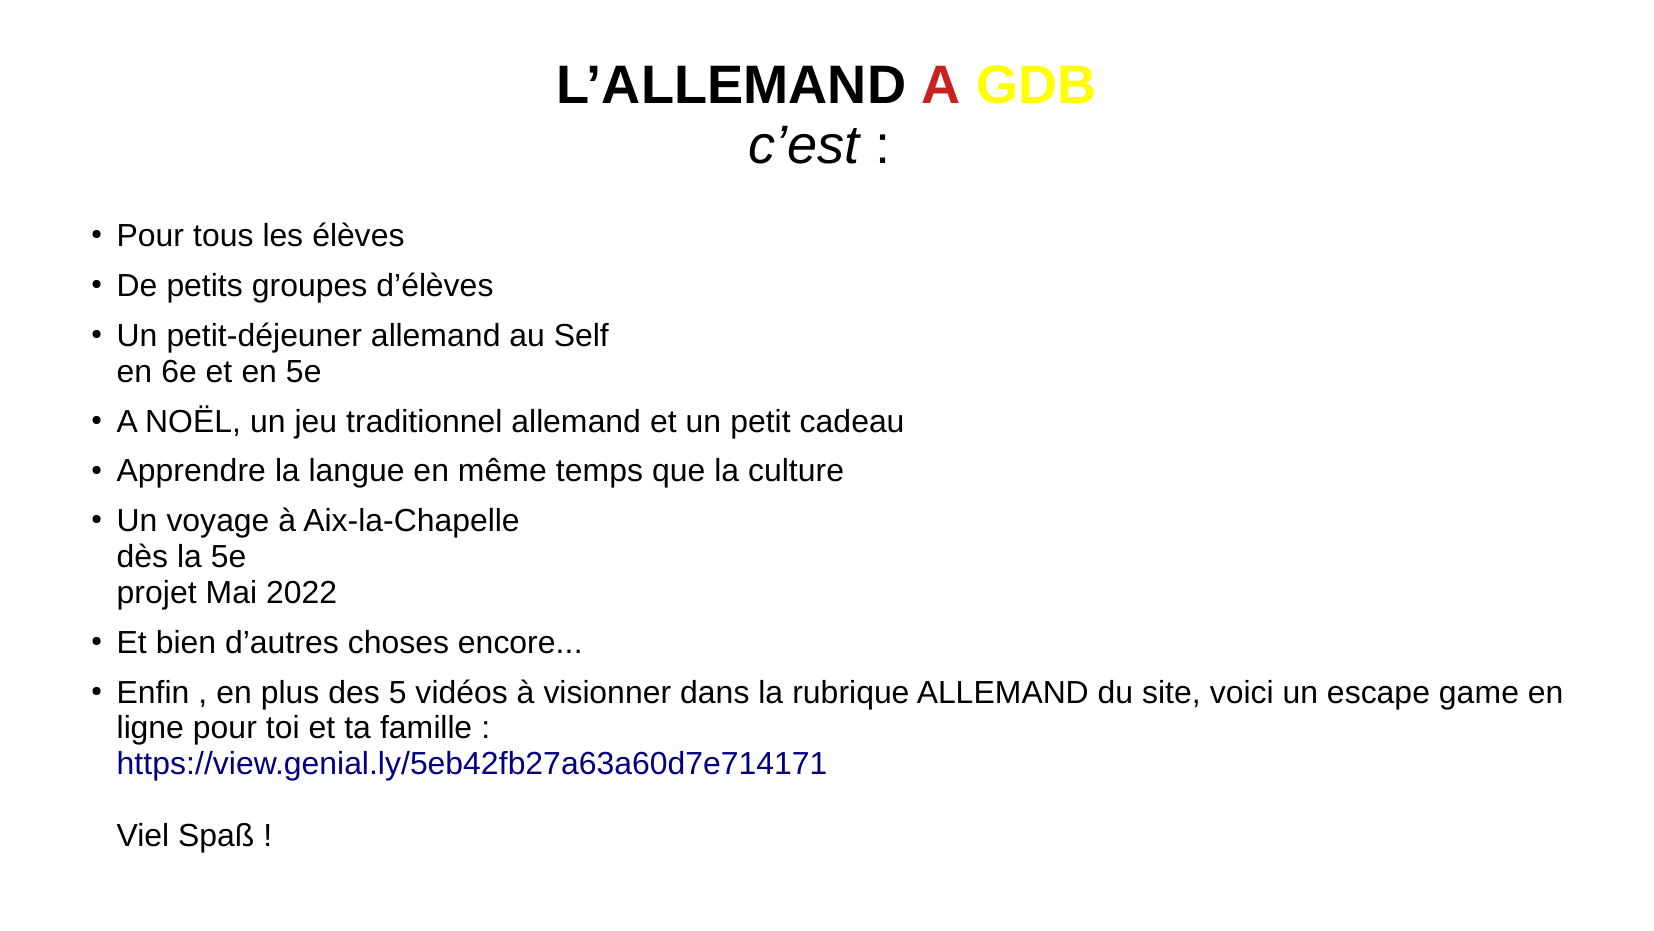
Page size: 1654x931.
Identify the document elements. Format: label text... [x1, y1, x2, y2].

list Pour tous les élèves De petits groupes d’élèves Un petit-déjeuner allemand au Self en 6e et en 5e A NOËL, un jeu traditionnel allemand et un petit cadeau Apprendre la langue en même temps que la culture Un voyage à Aix-la-Chapelle dès la 5e projet Mai 2022 Et bien d’autres choses encore... Enfin , en plus des 5 vidéos à visionner dans la rubrique ALLEMAND du site, voici un escape game en ligne pour toi et ta famille : https://view.genial.ly/5eb42fb27a63a60d7e714171 Viel Spaß ! [82, 217, 1571, 857]
title L’ALLEMAND A GDB c’est : [82, 37, 1571, 193]
